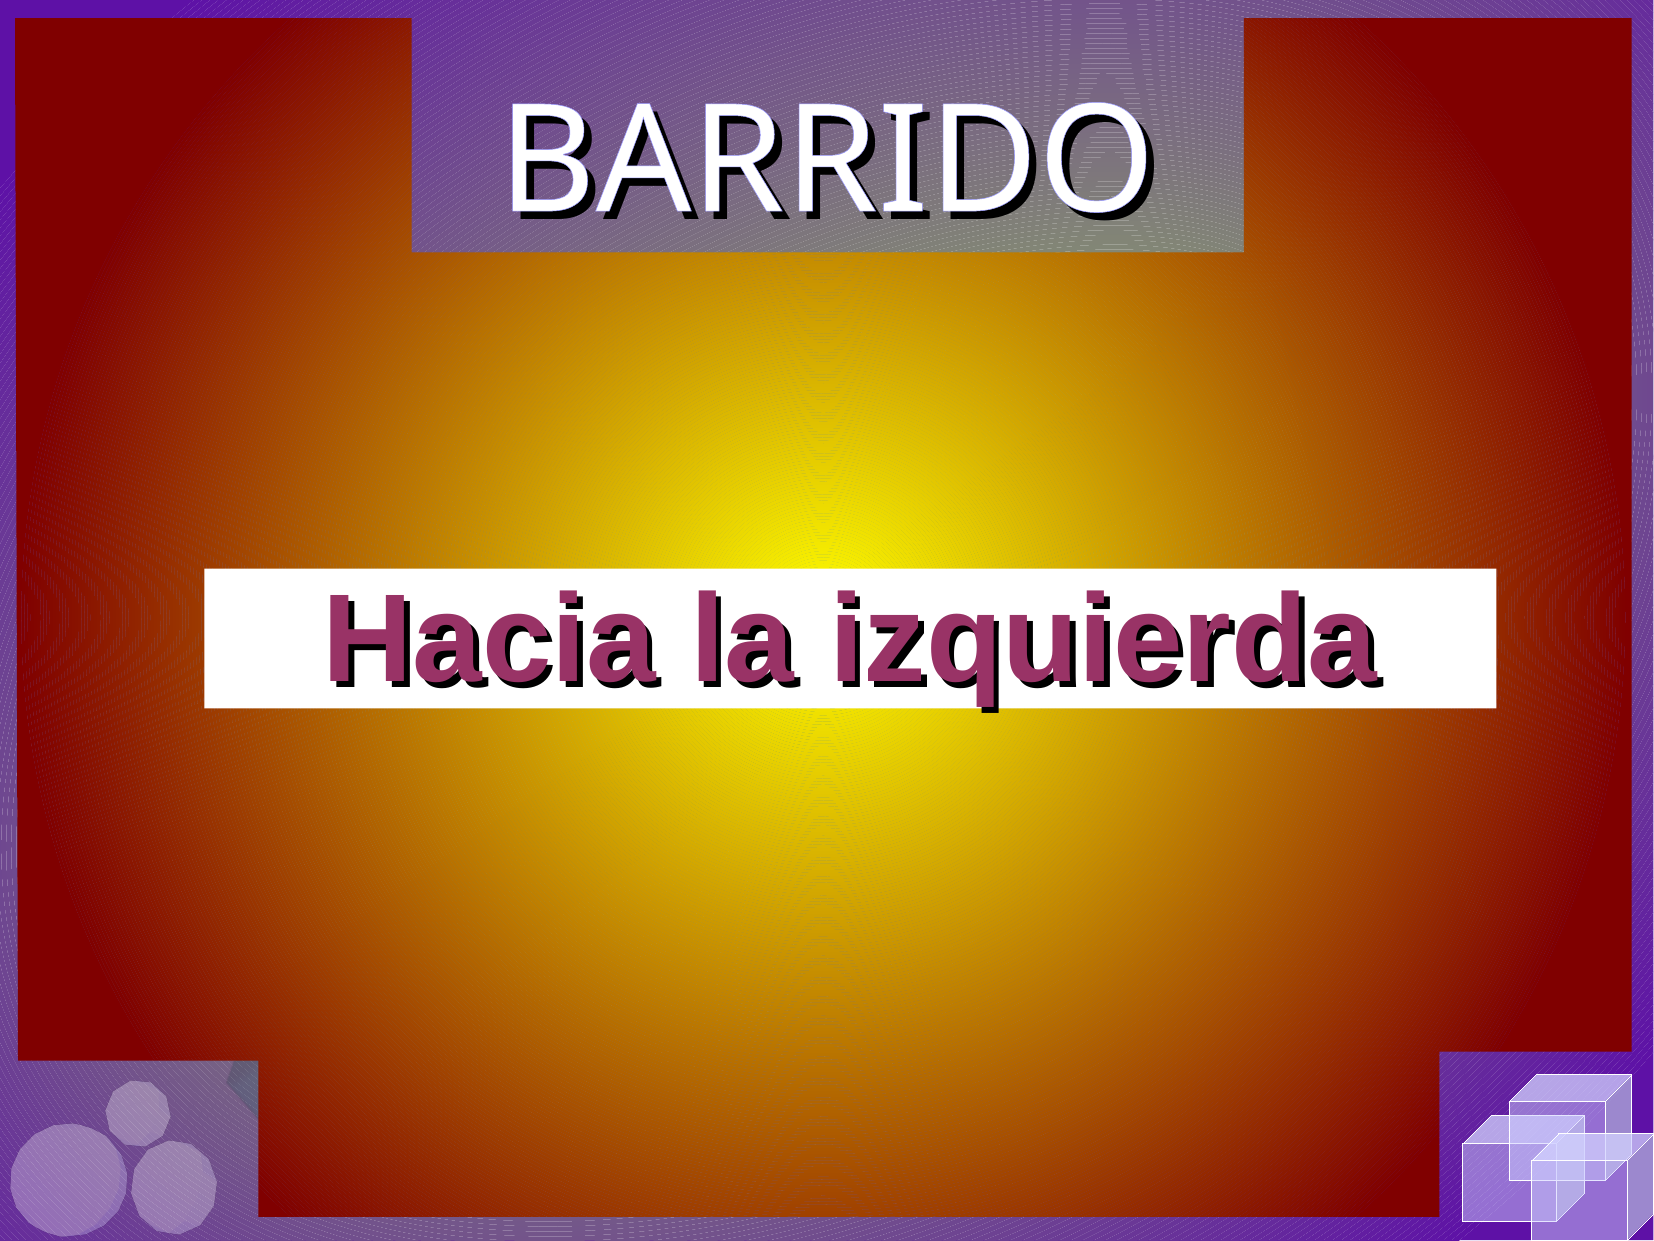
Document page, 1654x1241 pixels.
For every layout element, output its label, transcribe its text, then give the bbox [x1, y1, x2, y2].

text_box [15, 18, 1632, 1217]
title Hacia la izquierda [204, 568, 1497, 709]
title BARRIDO [412, 47, 1243, 252]
